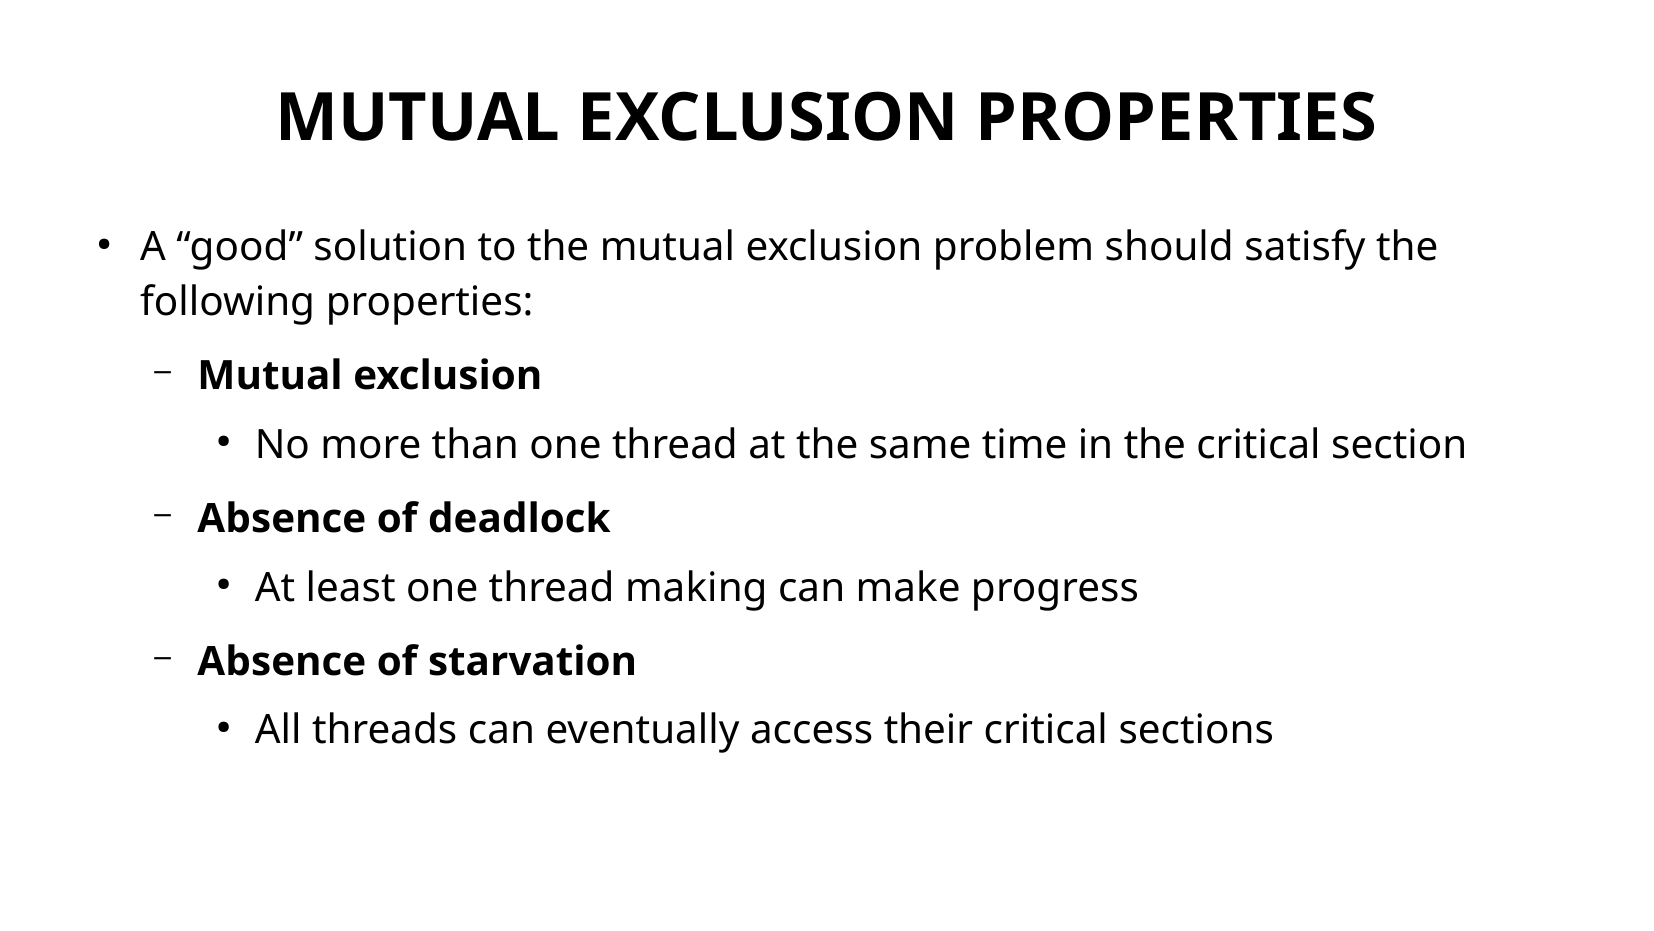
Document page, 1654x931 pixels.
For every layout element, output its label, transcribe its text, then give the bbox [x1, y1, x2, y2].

list A “good” solution to the mutual exclusion problem should satisfy the following properties: Mutual exclusion No more than one thread at the same time in the critical section Absence of deadlock At least one thread making can make progress Absence of starvation All threads can eventually access their critical sections [82, 217, 1571, 757]
title MUTUAL EXCLUSION PROPERTIES [82, 36, 1571, 193]
